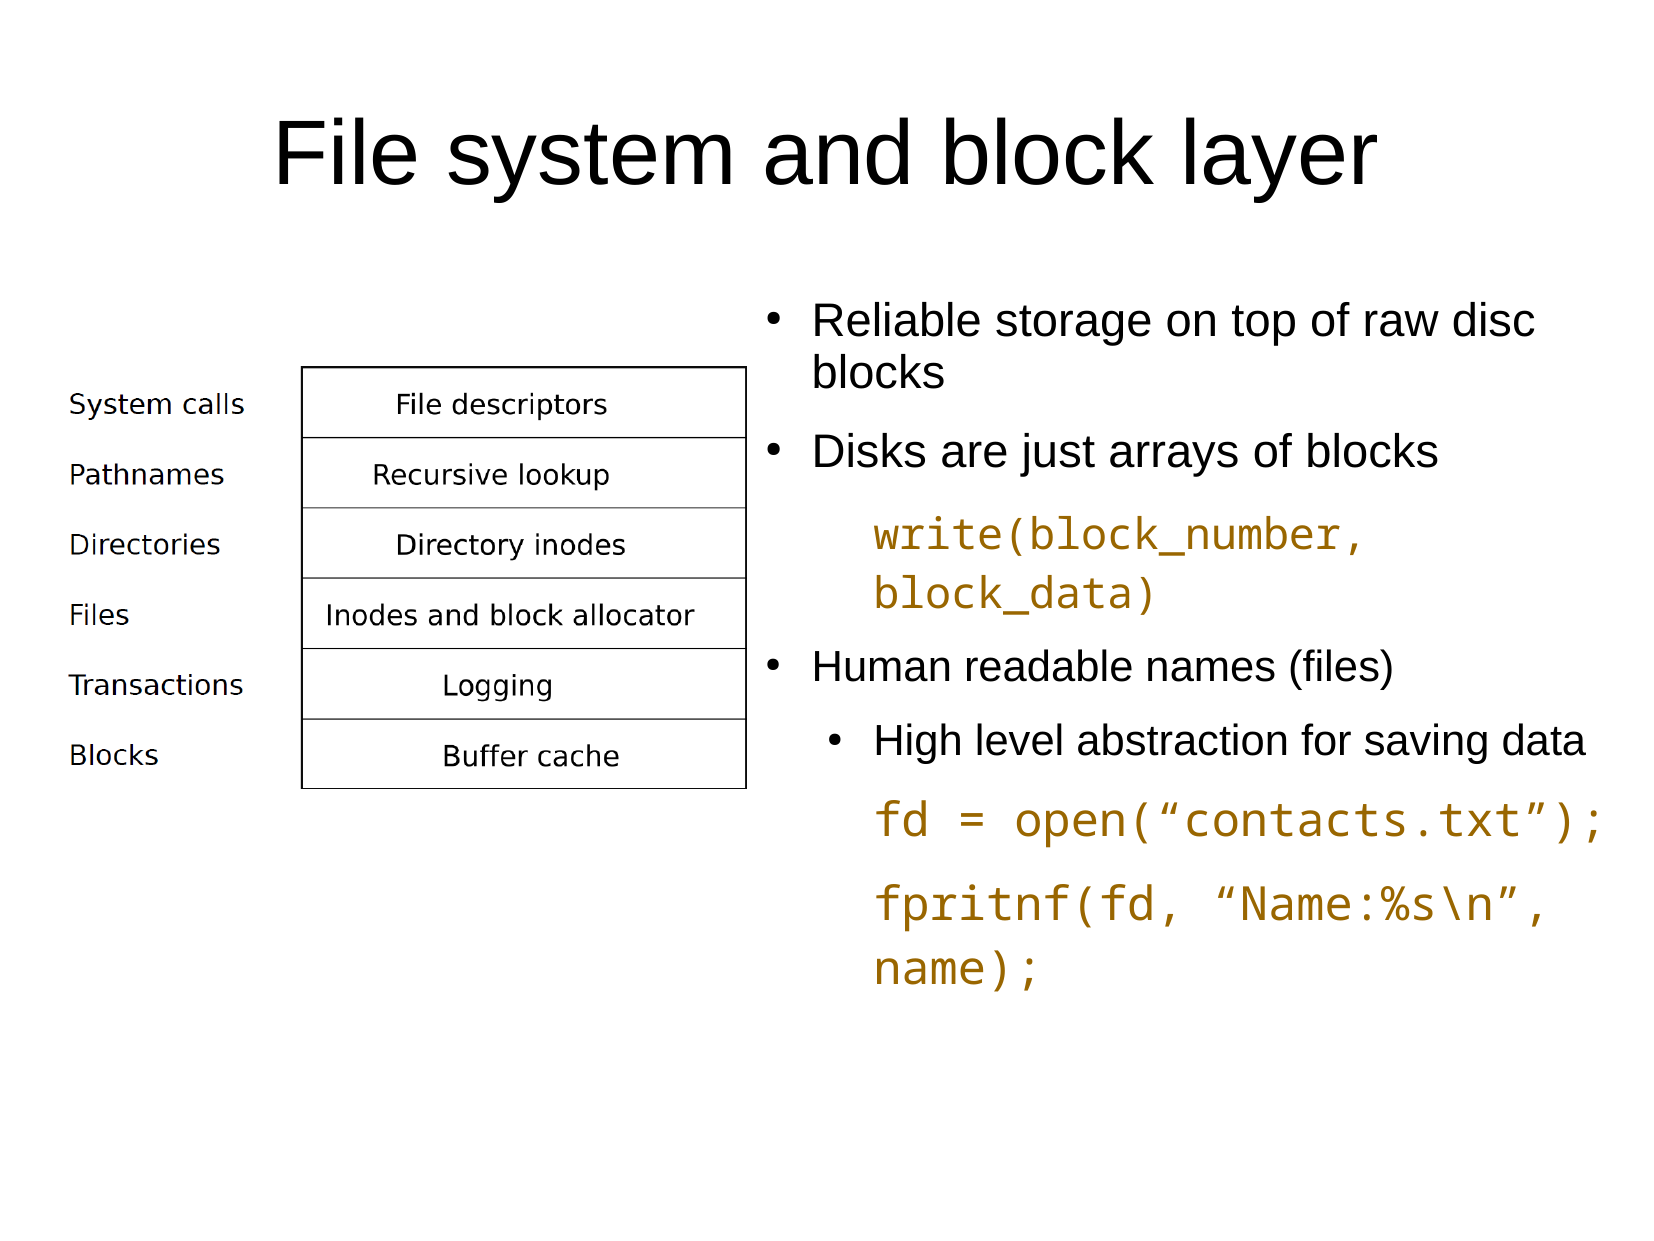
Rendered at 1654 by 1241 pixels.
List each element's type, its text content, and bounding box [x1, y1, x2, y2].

title File system and block layer [82, 49, 1571, 257]
picture [58, 345, 758, 796]
list Reliable storage on top of raw disc blocks Disks are just arrays of blocks write(block_number, block_data) Human readable names (files) High level abstraction for saving data fd = open(“contacts.txt”); fpritnf(fd, “Name:%s\n”, name); [750, 293, 1613, 1013]
